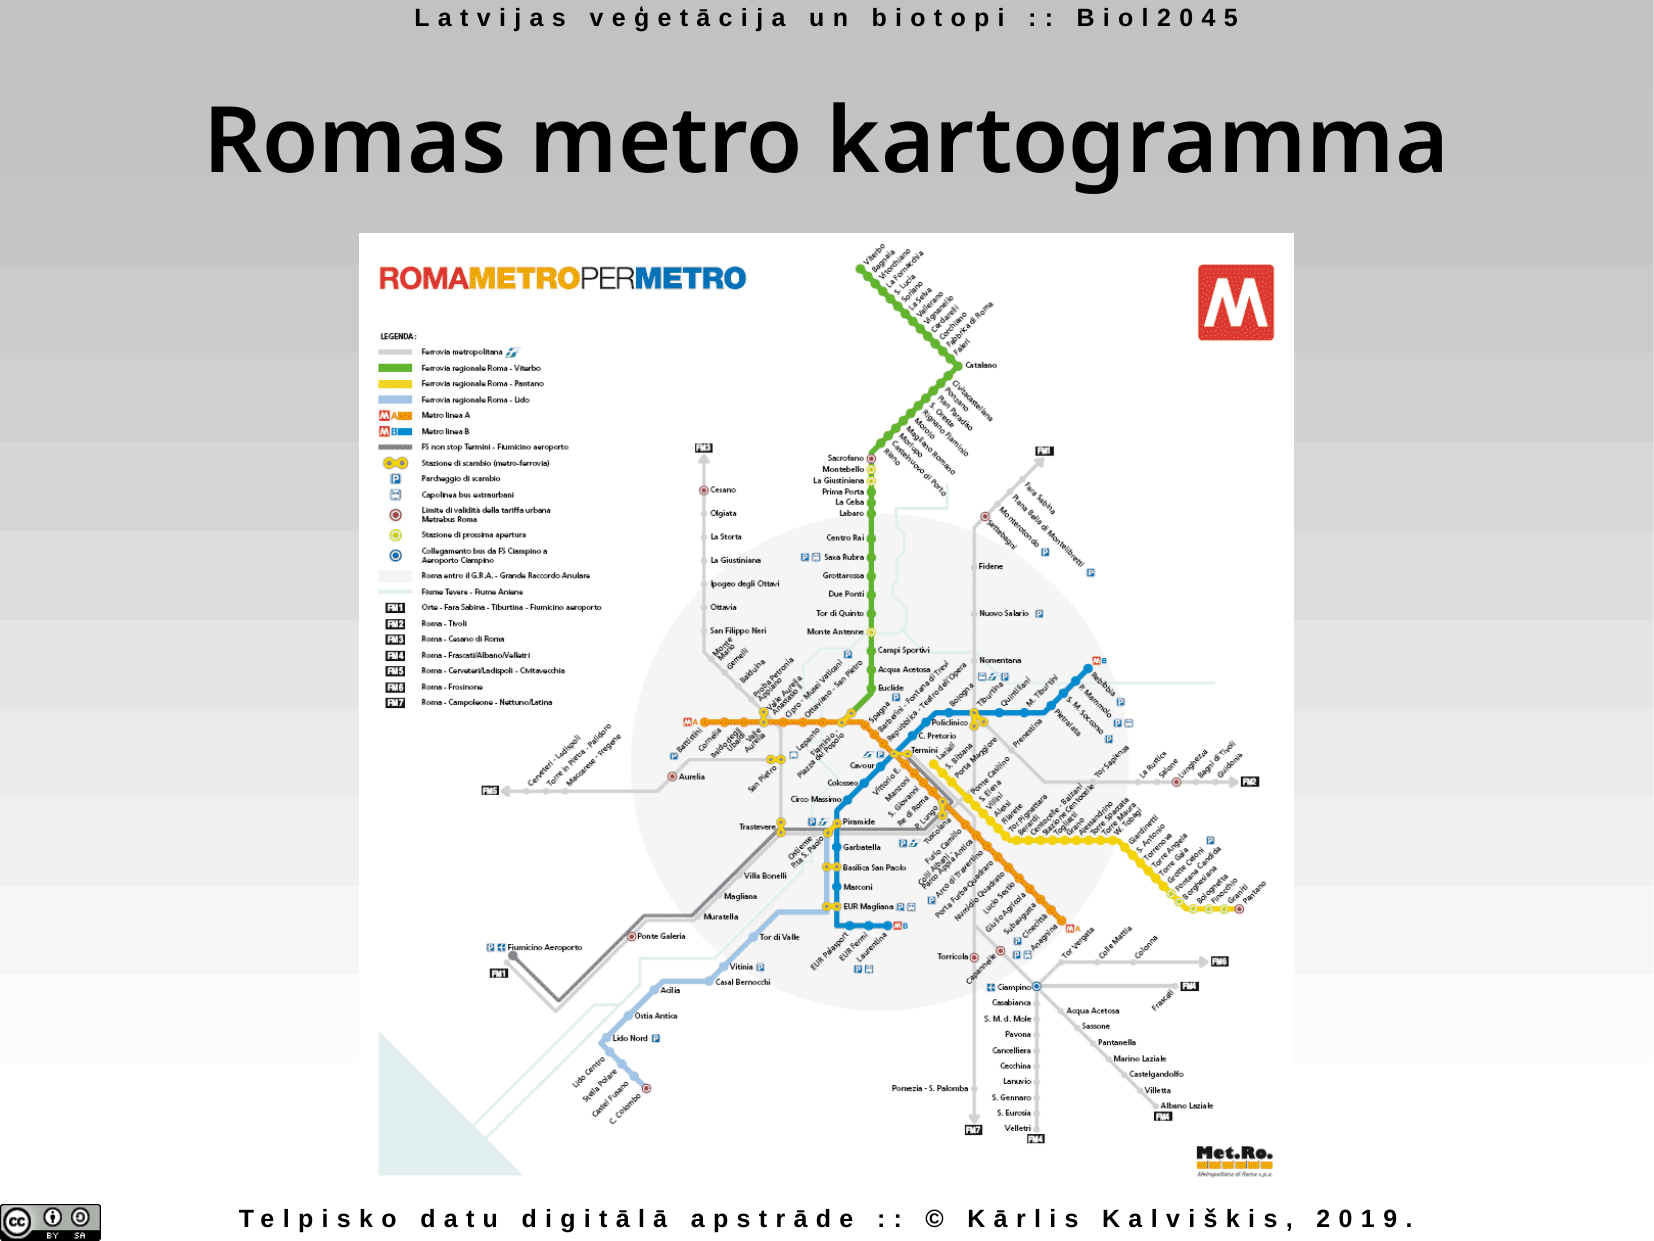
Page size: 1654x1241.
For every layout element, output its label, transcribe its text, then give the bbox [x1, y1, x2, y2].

picture [0, 0, 1654, 1241]
title Romas metro kartogramma [29, 49, 1625, 296]
